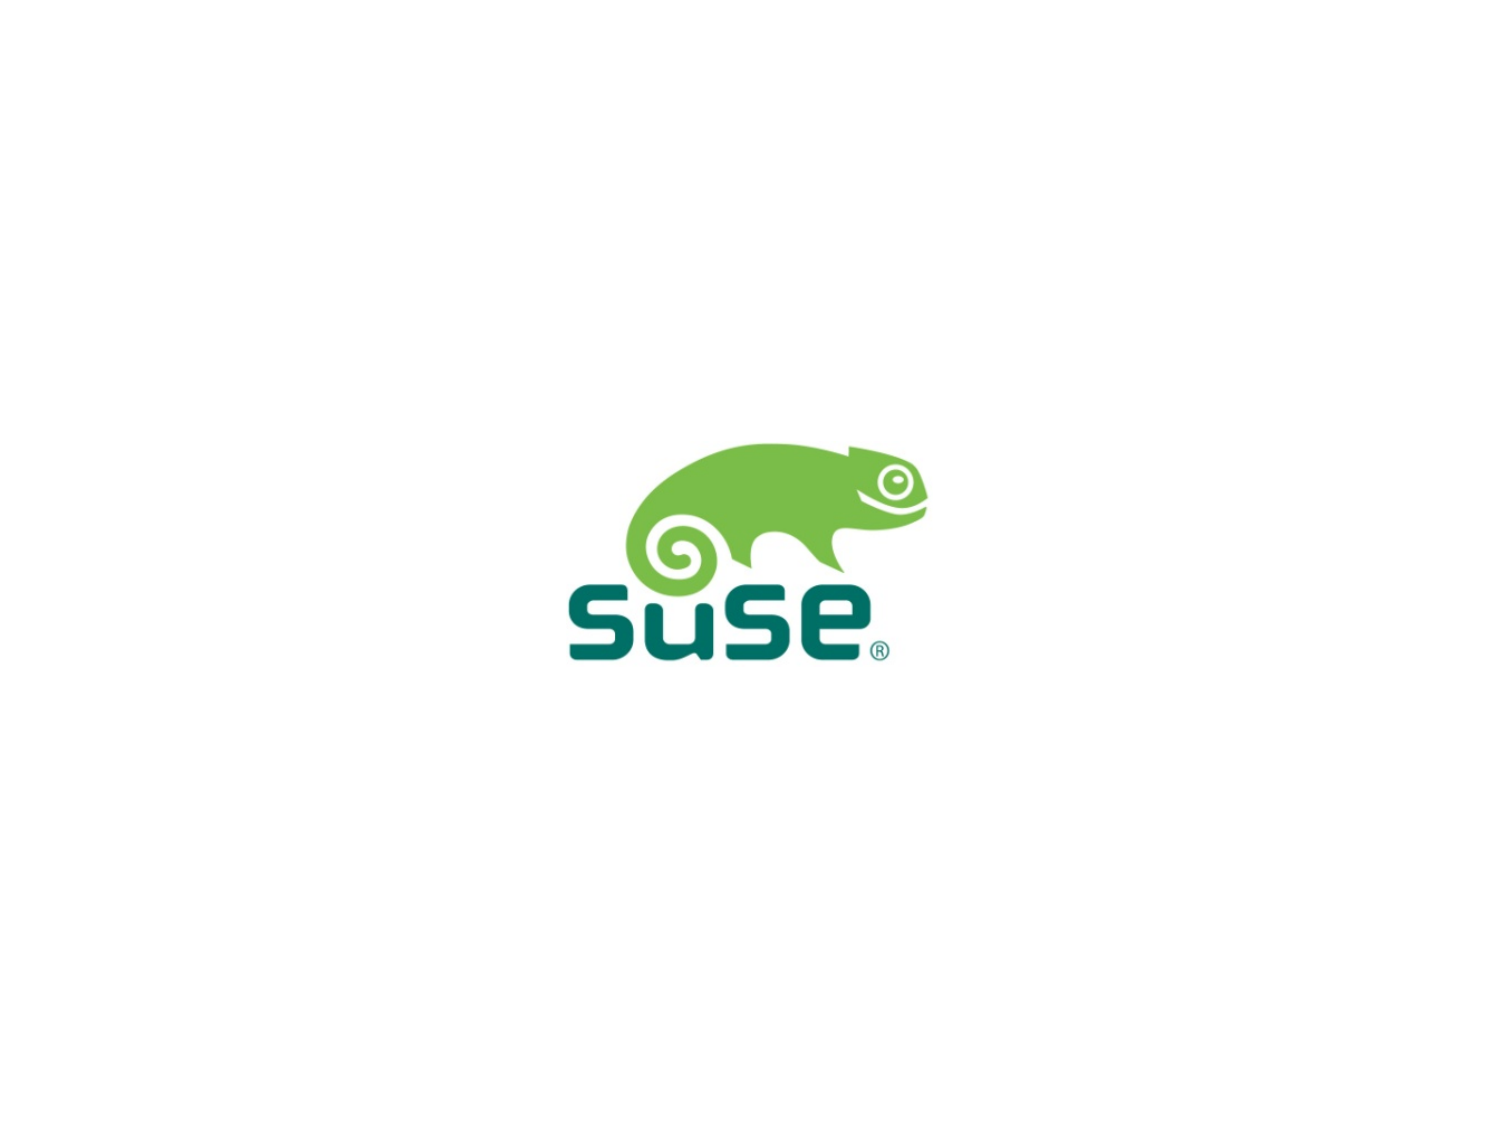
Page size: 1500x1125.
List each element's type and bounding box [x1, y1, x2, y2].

picture [566, 441, 933, 667]
